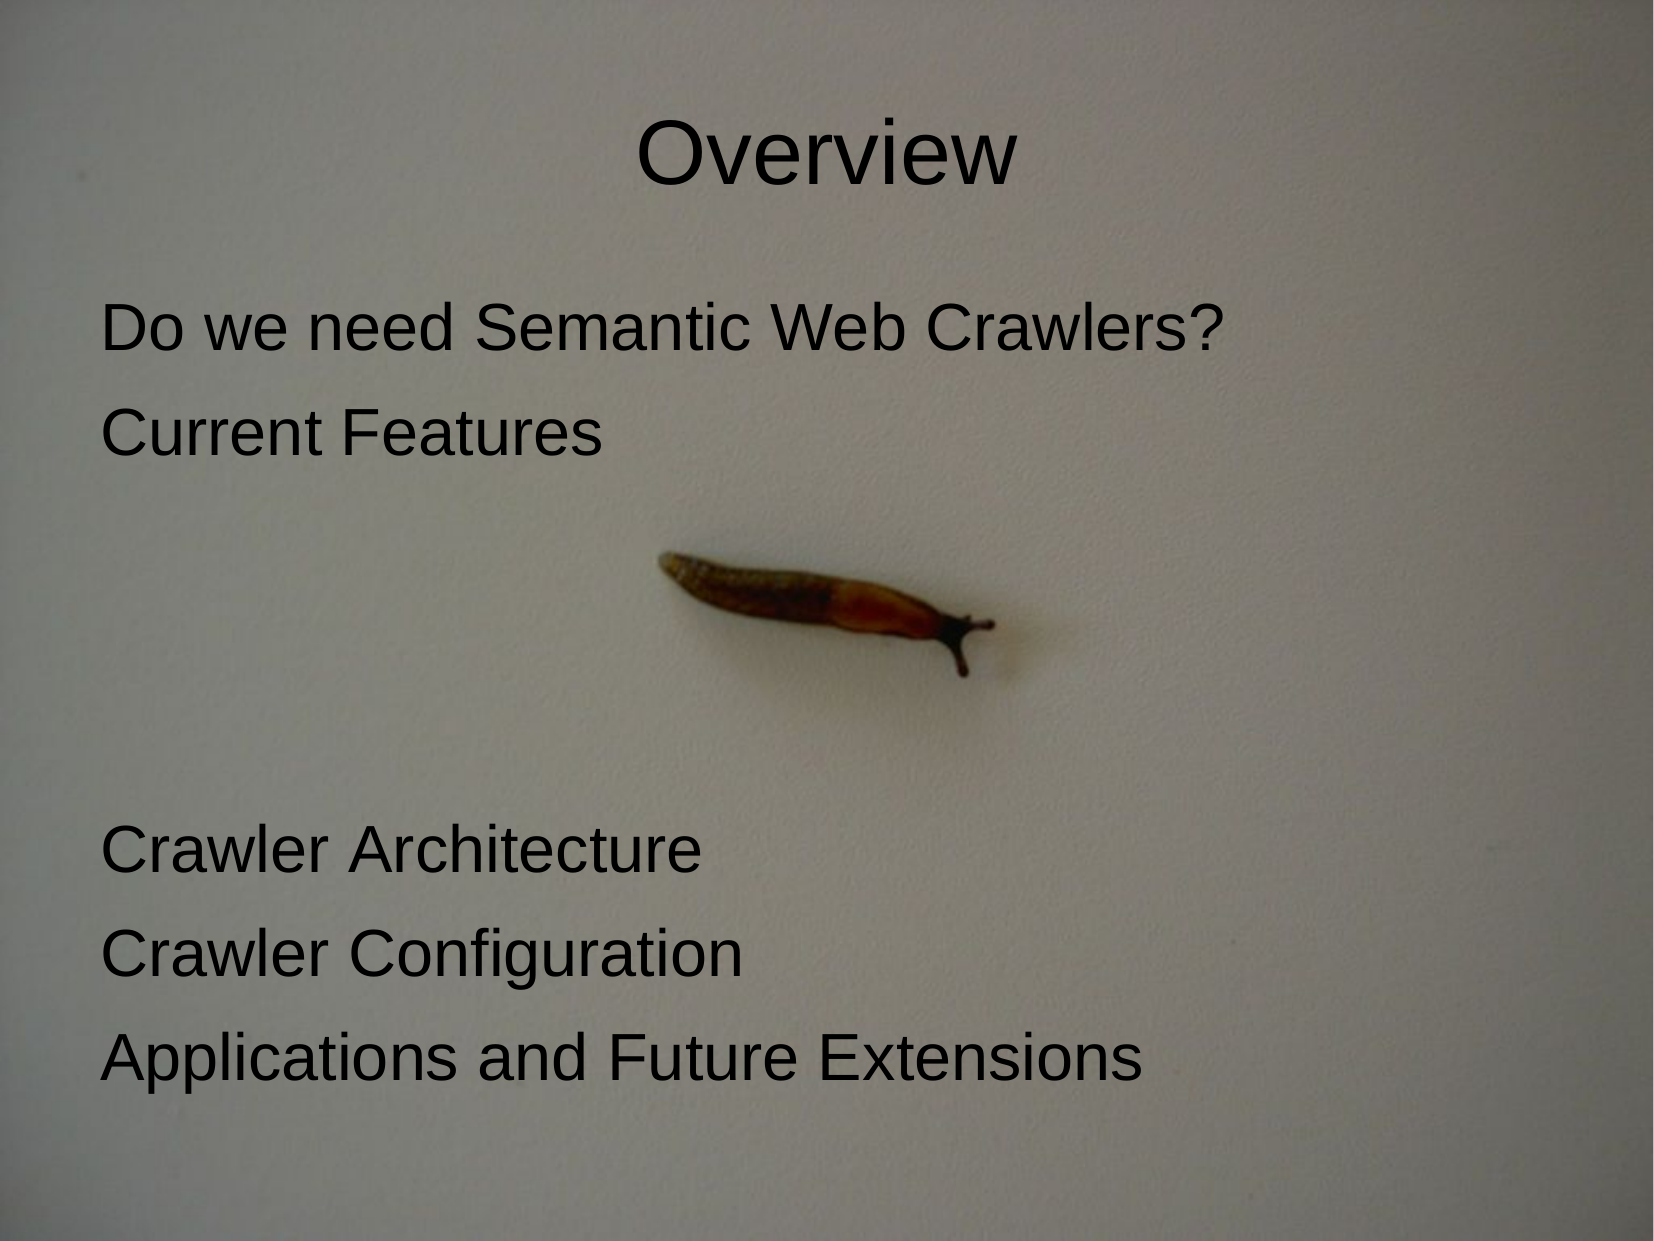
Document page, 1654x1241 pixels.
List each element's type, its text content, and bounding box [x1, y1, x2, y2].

title Overview [82, 49, 1571, 257]
picture [0, 0, 1654, 1241]
list Do we need Semantic Web Crawlers? Current Features Crawler Architecture Crawler Configuration Applications and Future Extensions [82, 290, 1571, 1109]
